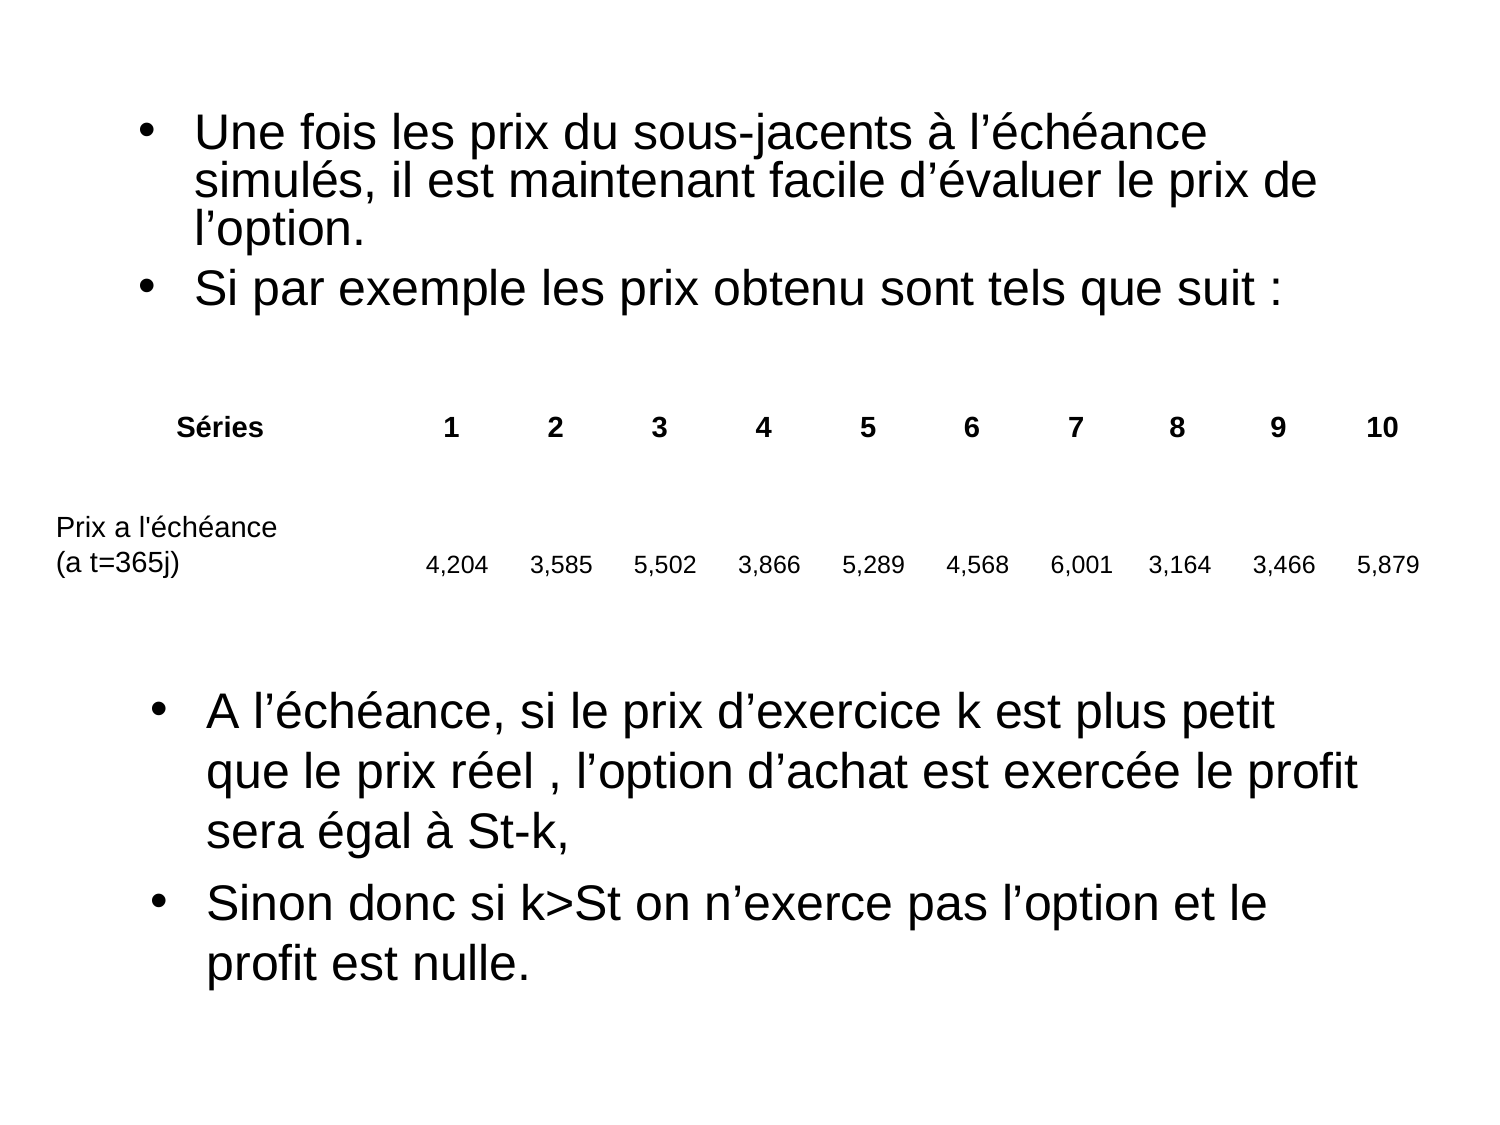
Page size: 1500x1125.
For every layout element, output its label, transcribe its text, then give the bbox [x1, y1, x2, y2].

table_cell 5,502 [608, 451, 712, 586]
table_header 10 [1331, 362, 1435, 451]
table_header 7 [1024, 362, 1128, 451]
table_header 2 [504, 362, 608, 451]
table_header 3 [608, 362, 712, 451]
table_cell 5,879 [1331, 451, 1435, 586]
table_cell 3,585 [504, 451, 608, 586]
table_cell Prix a l'échéance (a t=365j) [41, 451, 399, 586]
table_cell 4,568 [920, 451, 1024, 586]
list Une fois les prix du sous-jacents à l’échéance simulés, il est maintenant facile d’évaluer le prix de l’option. Si par exemple les prix obtenu sont tels que suit : [123, 31, 1371, 320]
table_header 8 [1128, 362, 1227, 451]
table_cell 5,289 [816, 451, 920, 586]
table_cell 6,001 [1024, 451, 1128, 586]
table_cell 3,164 [1128, 451, 1227, 586]
table_header 4 [712, 362, 816, 451]
table_header Séries [41, 362, 399, 451]
table_header 5 [816, 362, 920, 451]
text_box A l’échéance, si le prix d’exercice k est plus petit que le prix réel , l’option d’achat est exercée le profit sera égal à St-k, Sinon donc si k>St on n’exerce pas l’option et le profit est nulle. [135, 597, 1382, 887]
table_cell 3,466 [1227, 451, 1331, 586]
table_cell 3,866 [712, 451, 816, 586]
table_header 9 [1227, 362, 1331, 451]
table_header 1 [399, 362, 504, 451]
table_cell 4,204 [399, 451, 504, 586]
table_header 6 [920, 362, 1024, 451]
